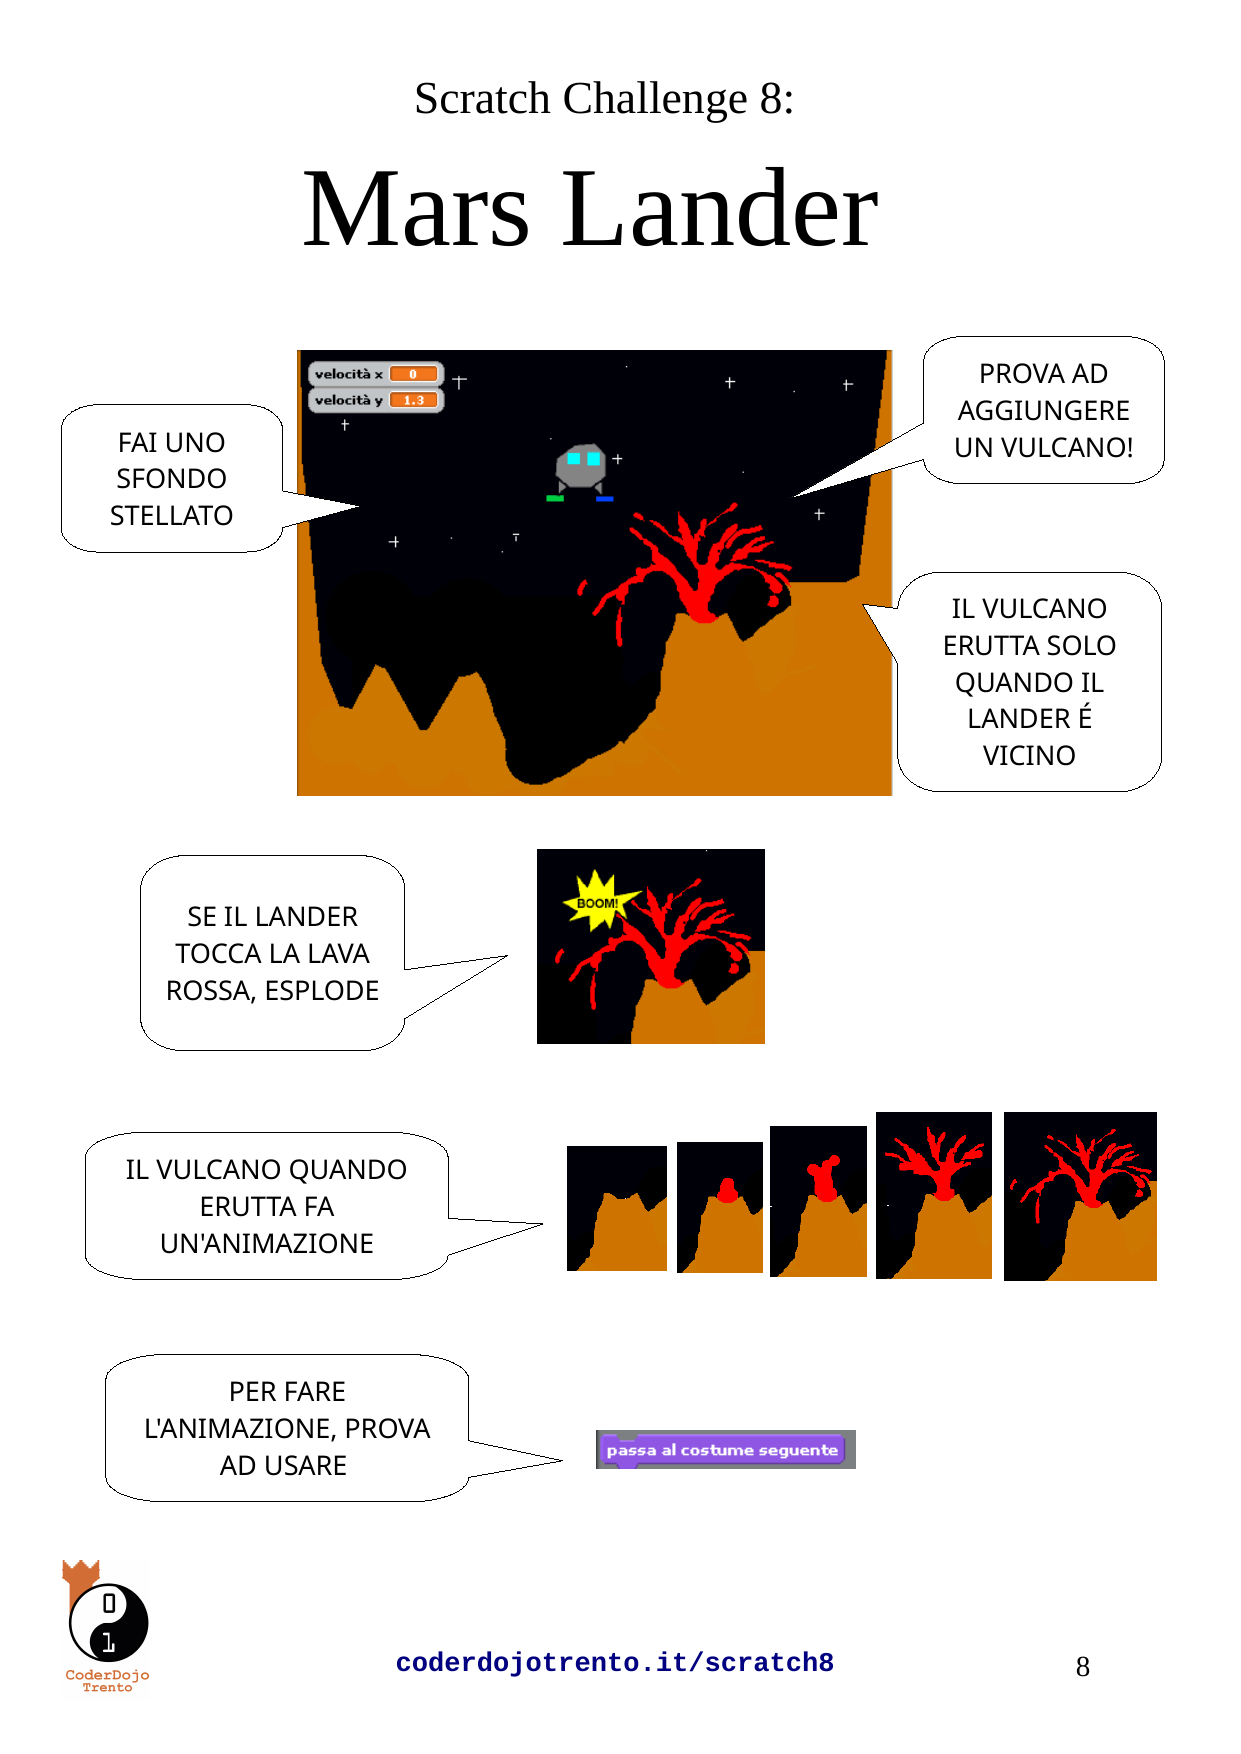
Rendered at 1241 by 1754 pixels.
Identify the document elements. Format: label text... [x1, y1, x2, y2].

text_box IL VULCANO ERUTTA SOLO QUANDO IL LANDER É VICINO [862, 572, 1162, 792]
text_box Scratch Challenge 8: [379, 65, 830, 132]
text_box IL VULCANO QUANDO ERUTTA FA UN'ANIMAZIONE [85, 1132, 543, 1280]
picture [876, 1112, 992, 1279]
picture [1004, 1112, 1157, 1281]
text_box FAI UNO SFONDO STELLATO [61, 404, 362, 553]
text_box SE IL LANDER TOCCA LA LAVA ROSSA, ESPLODE [140, 855, 508, 1051]
picture [770, 1126, 867, 1277]
picture [677, 1142, 763, 1273]
picture [62, 1560, 150, 1701]
text_box Mars Lander [286, 138, 895, 278]
text_box PROVA AD AGGIUNGERE UN VULCANO! [788, 336, 1165, 500]
picture [297, 350, 893, 796]
text_box PER FARE L'ANIMAZIONE, PROVA AD USARE [105, 1354, 563, 1502]
picture [567, 1146, 667, 1271]
text_box coderdojotrento.it/scratch8 [380, 1641, 1006, 1704]
picture [537, 849, 765, 1044]
text_box <number> [1061, 1643, 1214, 1696]
picture [596, 1430, 856, 1469]
